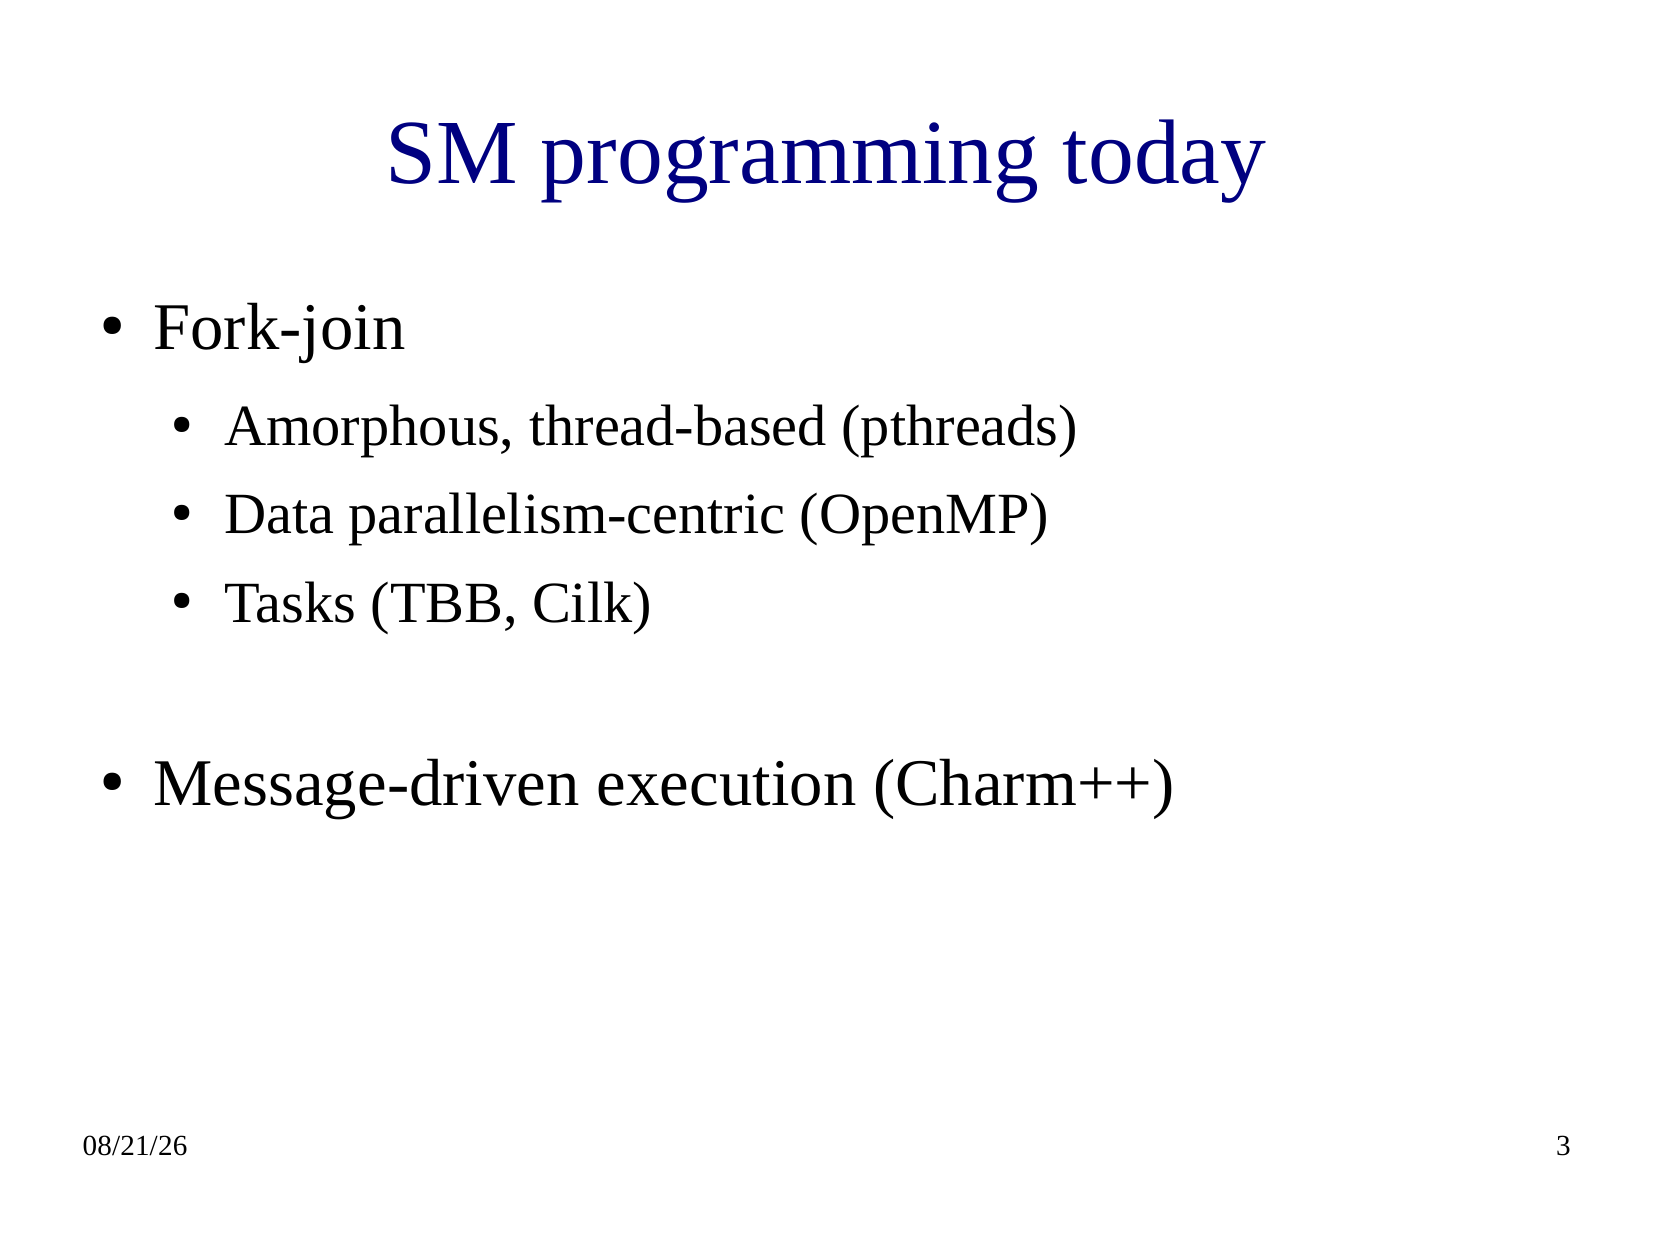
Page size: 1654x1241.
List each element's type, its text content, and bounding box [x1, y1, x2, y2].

list Fork-join Amorphous, thread-based (pthreads) Data parallelism-centric (OpenMP) Tasks (TBB, Cilk) Message-driven execution (Charm++) [82, 290, 1571, 1109]
title SM programming today [82, 56, 1571, 250]
